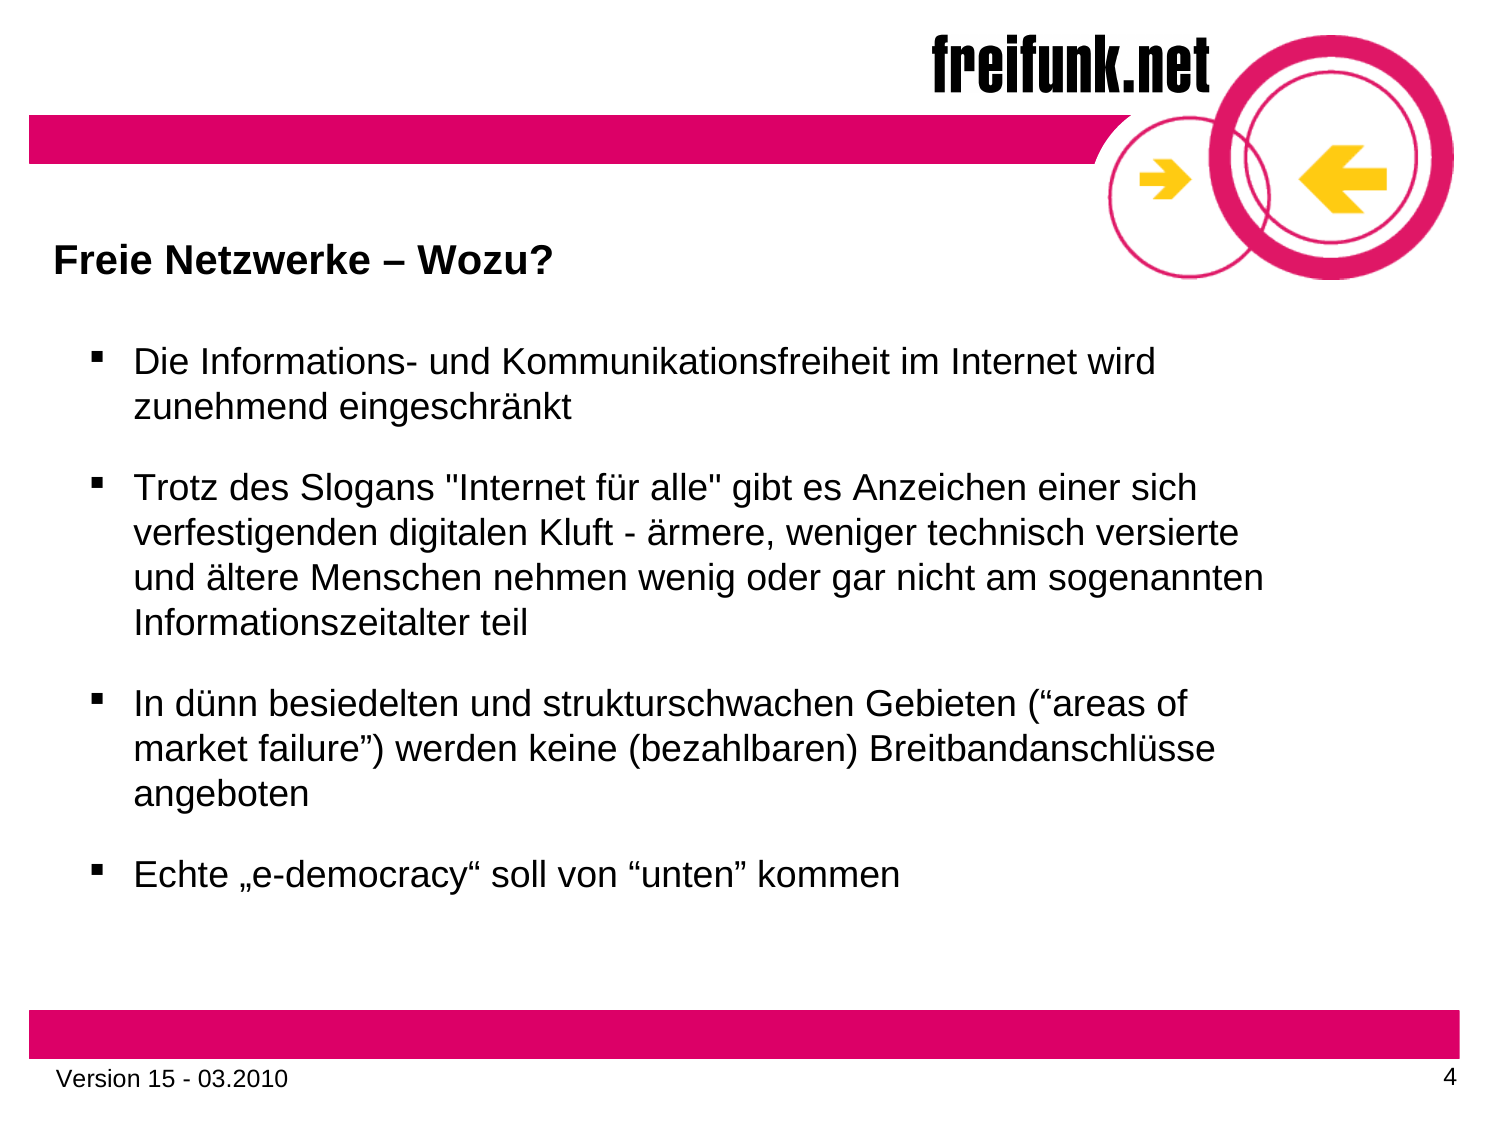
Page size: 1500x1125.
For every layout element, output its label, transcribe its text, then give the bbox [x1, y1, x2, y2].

picture [932, 34, 1454, 280]
text_box Die Informations- und Kommunikationsfreiheit im Internet wird zunehmend eingeschränkt Trotz des Slogans "Internet für alle" gibt es Anzeichen einer sich verfestigenden digitalen Kluft - ärmere, weniger technisch versierte und ältere Menschen nehmen wenig oder gar nicht am sogenannten Informationszeitalter teil In dünn besiedelten und strukturschwachen Gebieten (“areas of market failure”) werden keine (bezahlbaren) Breitbandanschlüsse angeboten Echte „e-democracy“ soll von “unten” kommen [59, 337, 1288, 985]
text_box Freie Netzwerke – Wozu? [53, 233, 1046, 313]
